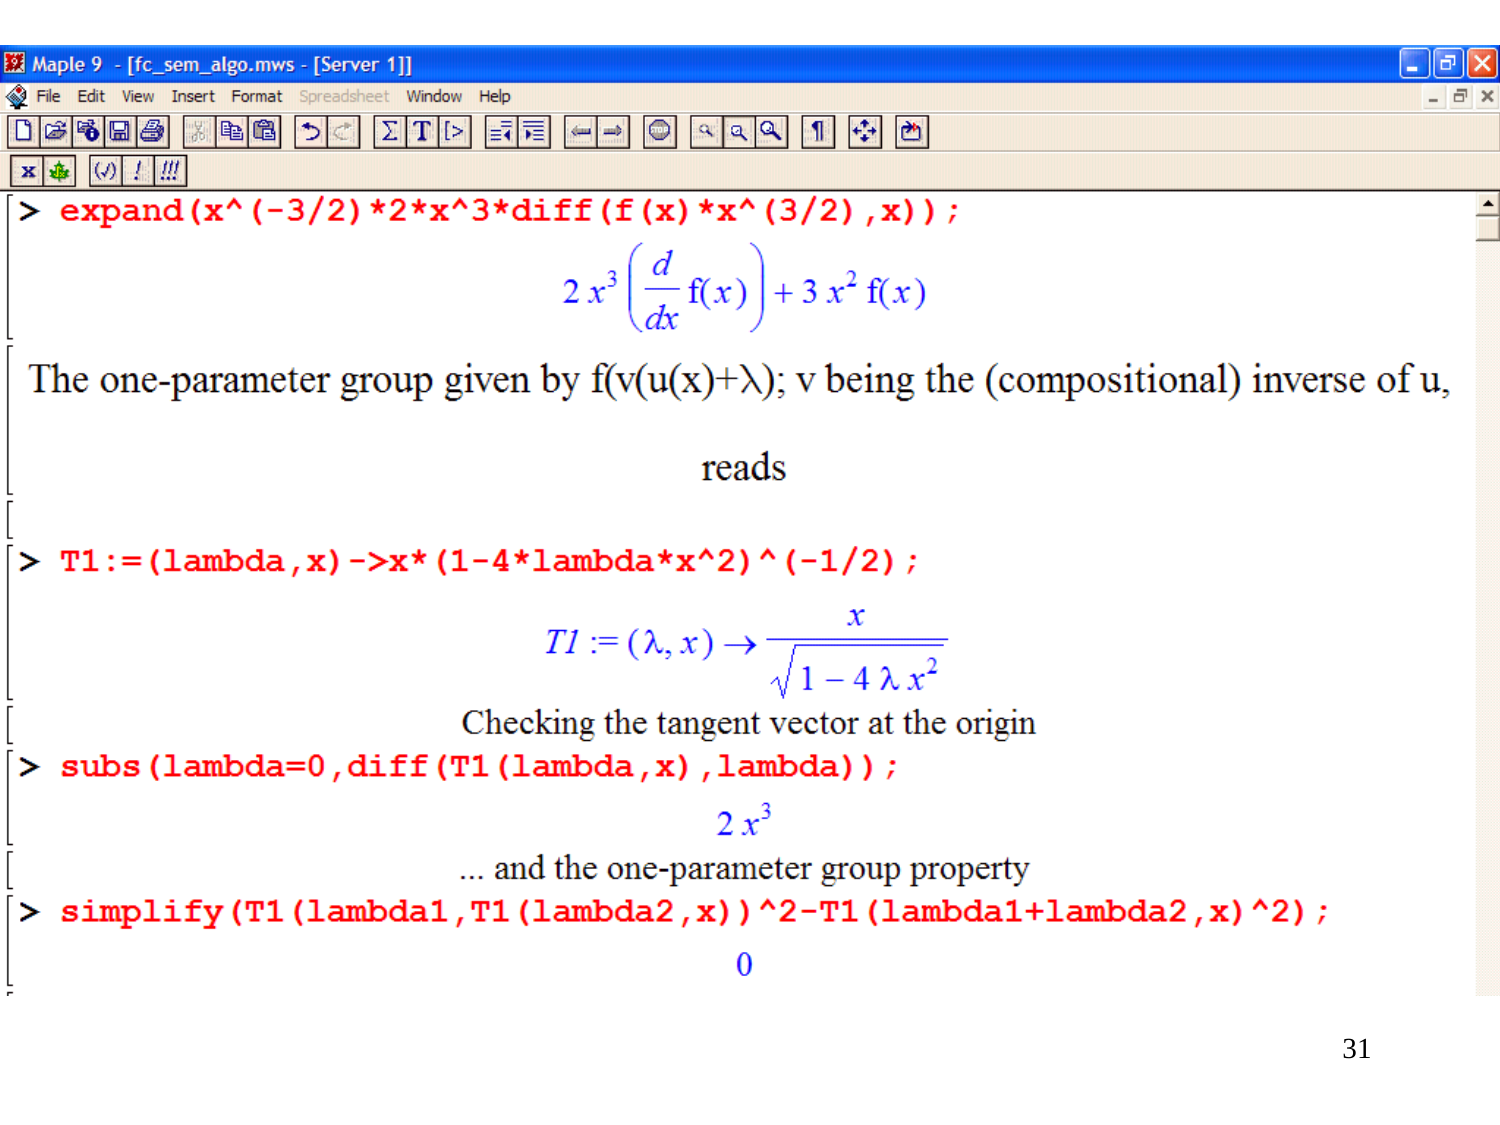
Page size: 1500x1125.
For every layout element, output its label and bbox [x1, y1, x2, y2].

picture [0, 45, 1500, 996]
